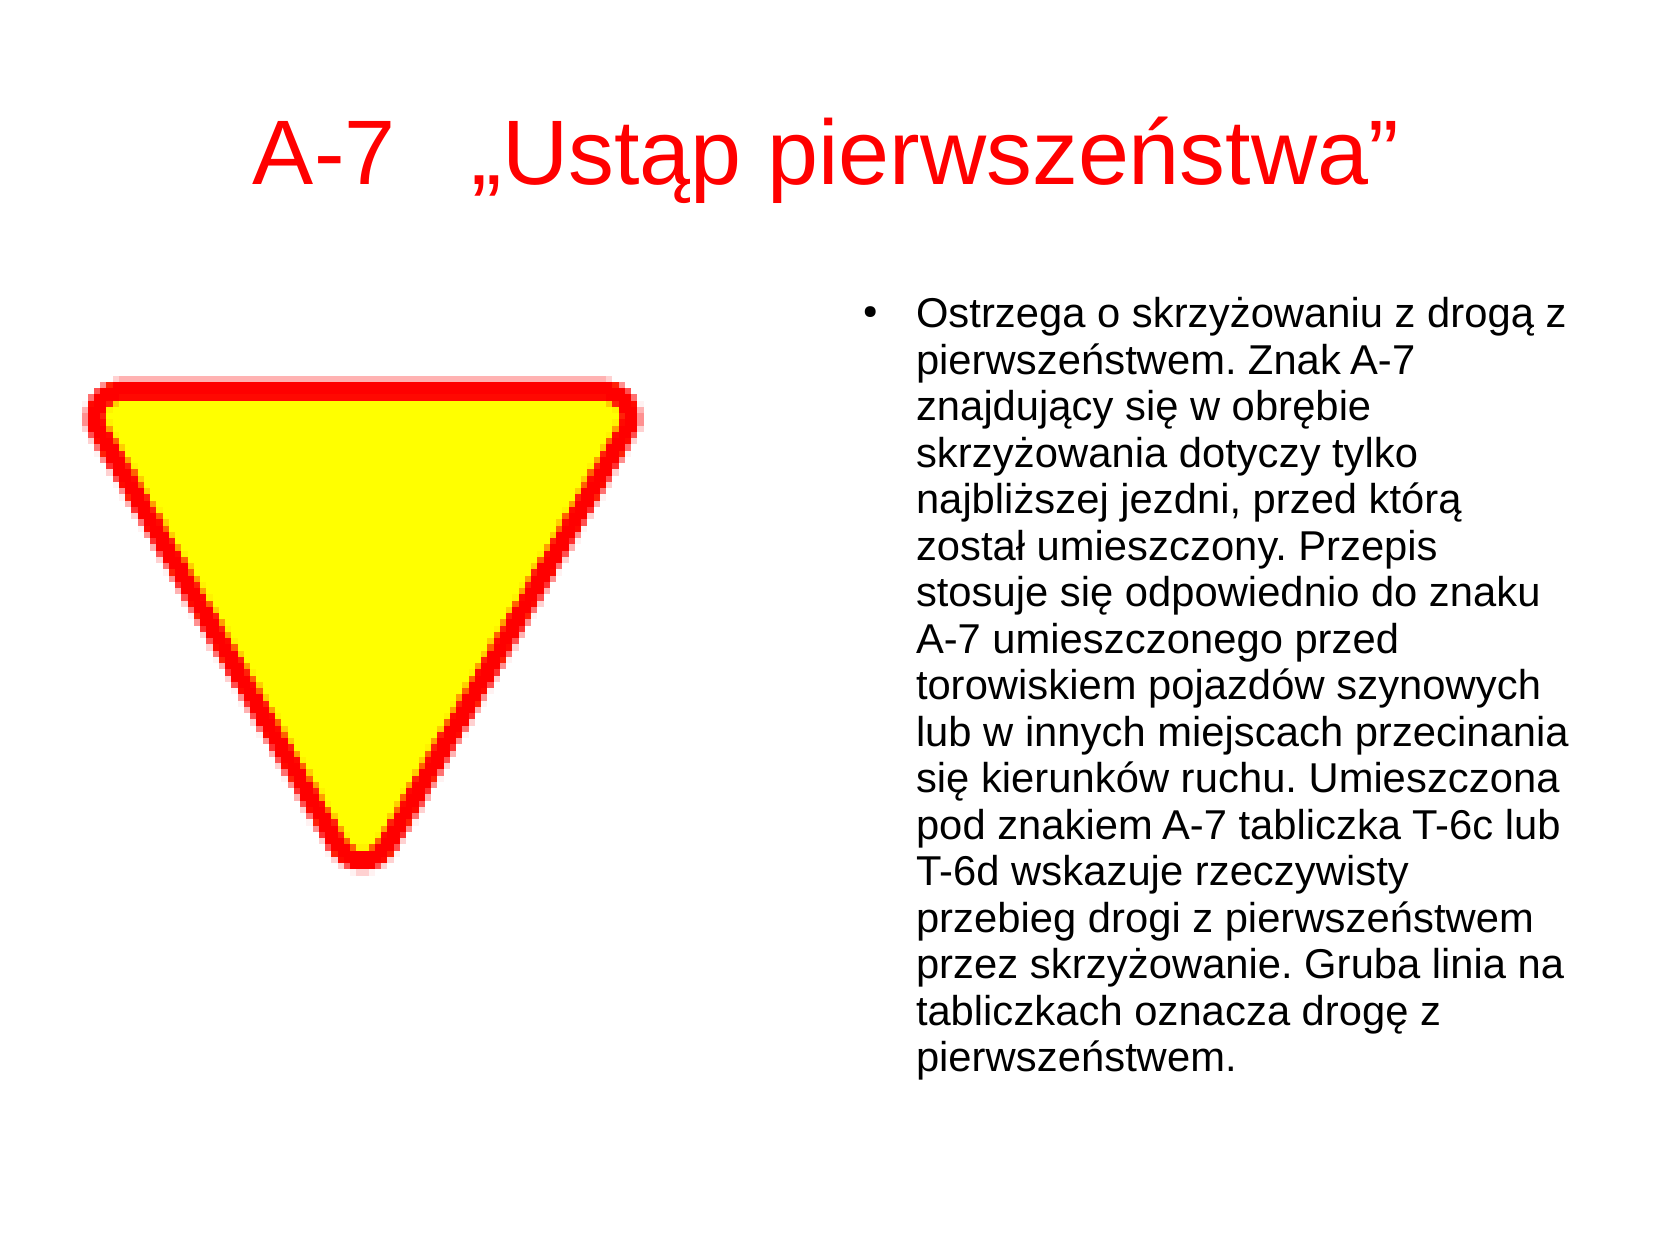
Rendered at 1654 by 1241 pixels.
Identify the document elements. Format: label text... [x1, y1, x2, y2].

picture [82, 376, 644, 876]
title A-7 „Ustąp pierwszeństwa” [82, 56, 1571, 250]
list Ostrzega o skrzyżowaniu z drogą z pierwszeństwem. Znak A-7 znajdujący się w obrębie skrzyżowania dotyczy tylko najbliższej jezdni, przed którą został umieszczony. Przepis stosuje się odpowiednio do znaku A-7 umieszczonego przed torowiskiem pojazdów szynowych lub w innych miejscach przecinania się kierunków ruchu. Umieszczona pod znakiem A-7 tabliczka T-6c lub T-6d wskazuje rzeczywisty przebieg drogi z pierwszeństwem przez skrzyżowanie. Gruba linia na tabliczkach oznacza drogę z pierwszeństwem. [845, 290, 1572, 1094]
